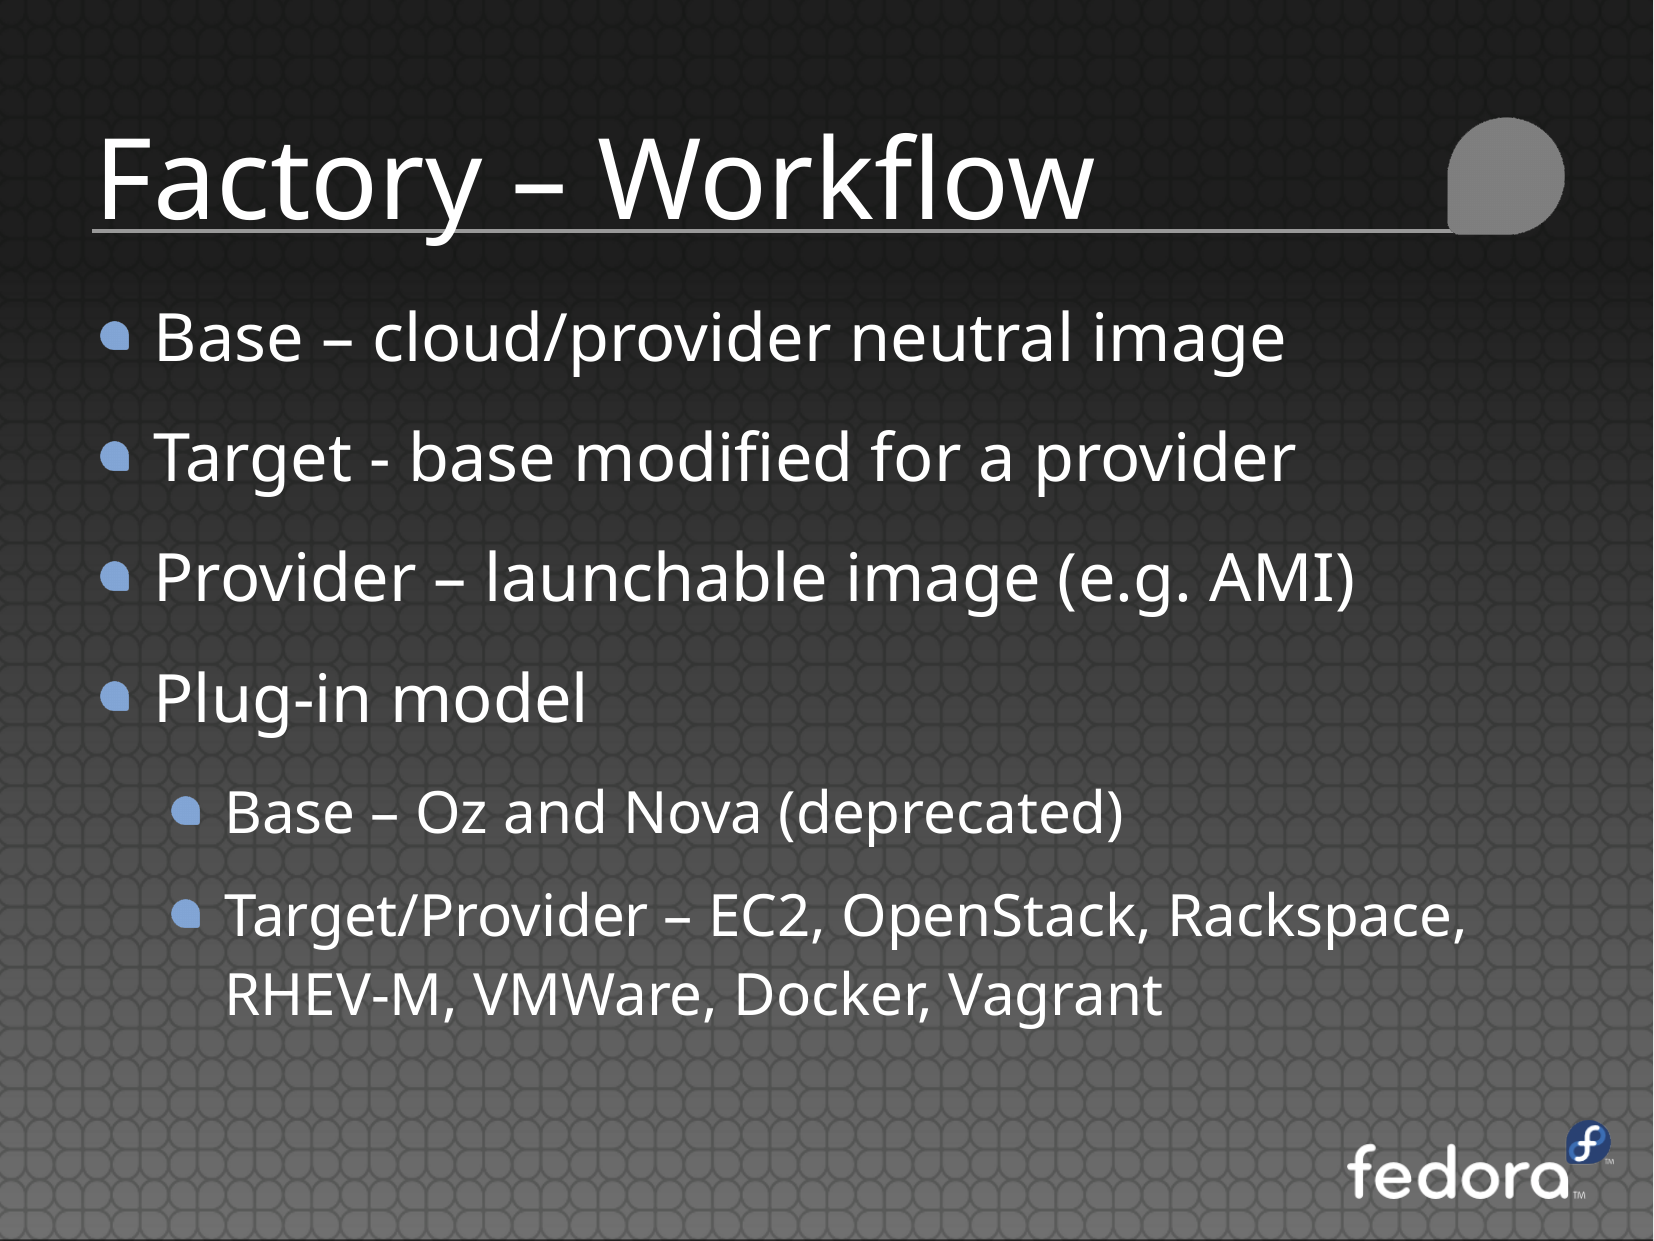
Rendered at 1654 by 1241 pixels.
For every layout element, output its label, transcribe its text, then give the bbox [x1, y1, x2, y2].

title Factory – Workflow [94, 100, 1425, 251]
list Base – cloud/provider neutral image Target - base modified for a provider Provider – launchable image (e.g. AMI) Plug-in model Base – Oz and Nova (deprecated) Target/Provider – EC2, OpenStack, Rackspace, RHEV-M, VMWare, Docker, Vagrant [82, 290, 1571, 1095]
picture [0, 0, 1654, 1241]
